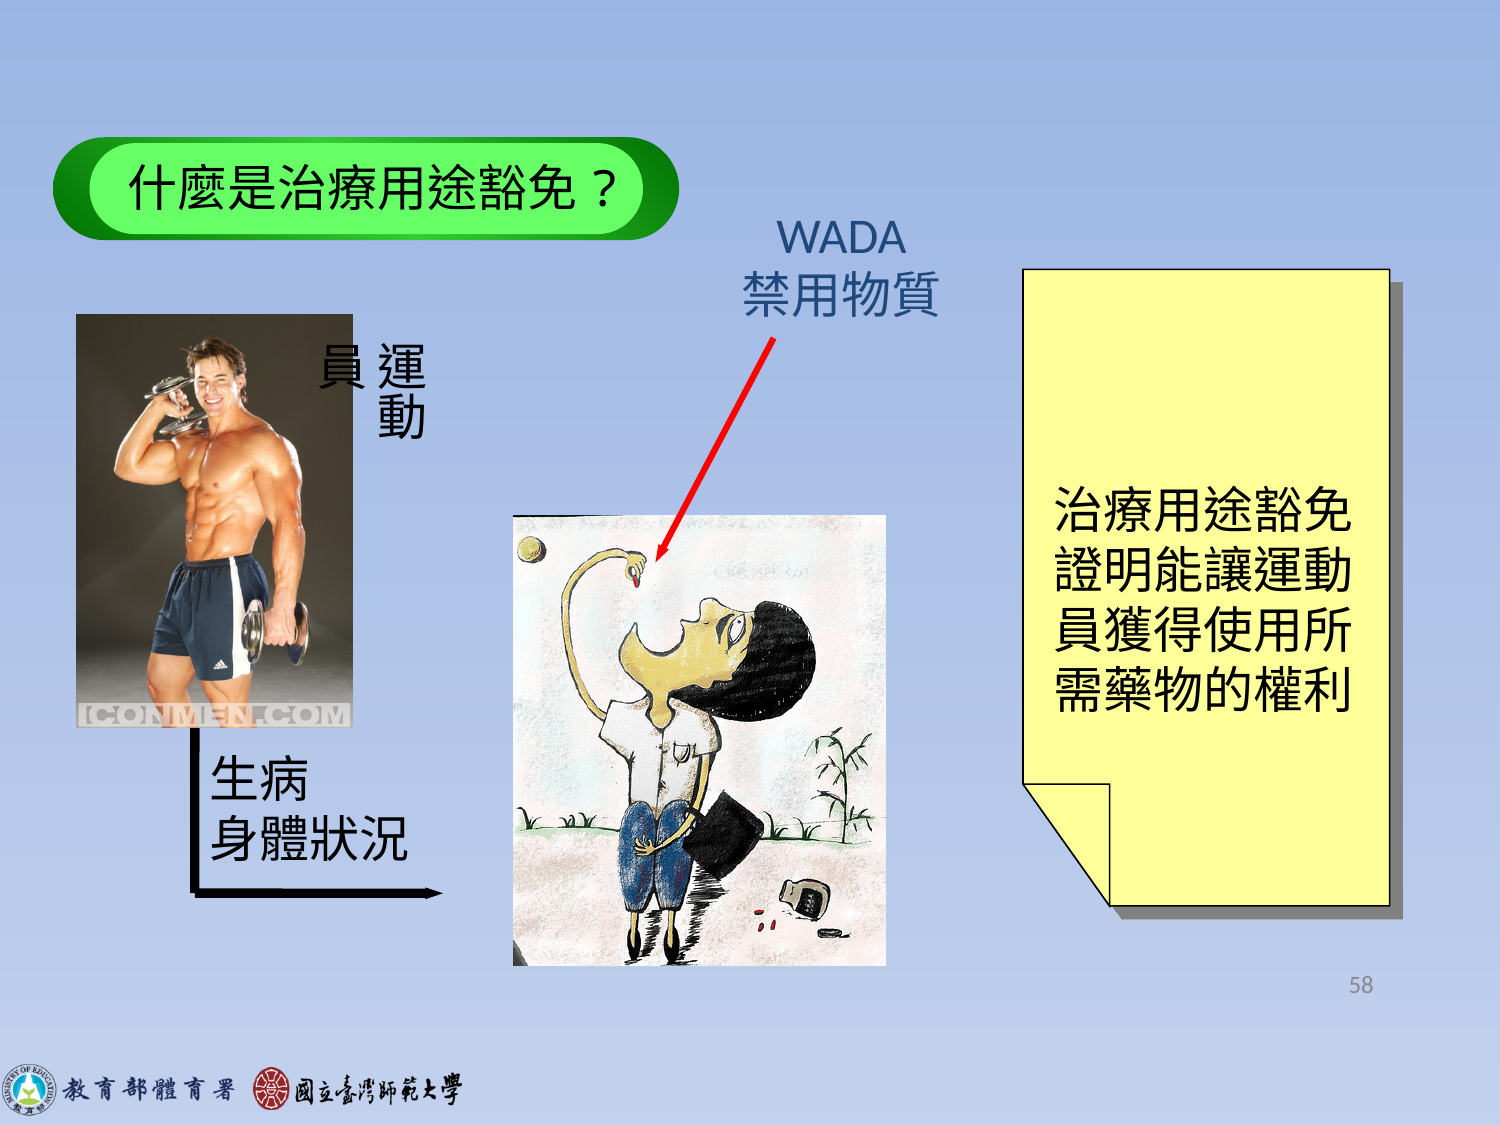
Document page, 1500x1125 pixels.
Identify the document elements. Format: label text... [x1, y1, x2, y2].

picture [513, 515, 886, 966]
text_box [53, 137, 680, 241]
text_box 生病 身體狀況 [194, 739, 425, 875]
text_box [1333, 940, 1434, 1027]
picture [76, 314, 353, 728]
text_box 運動員 [348, 326, 439, 492]
text_box WADA 禁用物質 [726, 196, 957, 332]
picture [330, 348, 348, 353]
picture [328, 368, 348, 372]
text_box 治療用途豁免證明能讓運動員獲得使用所需藥物的權利 [1023, 269, 1390, 906]
text_box 什麼是治療用途豁免? [112, 148, 618, 224]
picture [328, 374, 348, 378]
